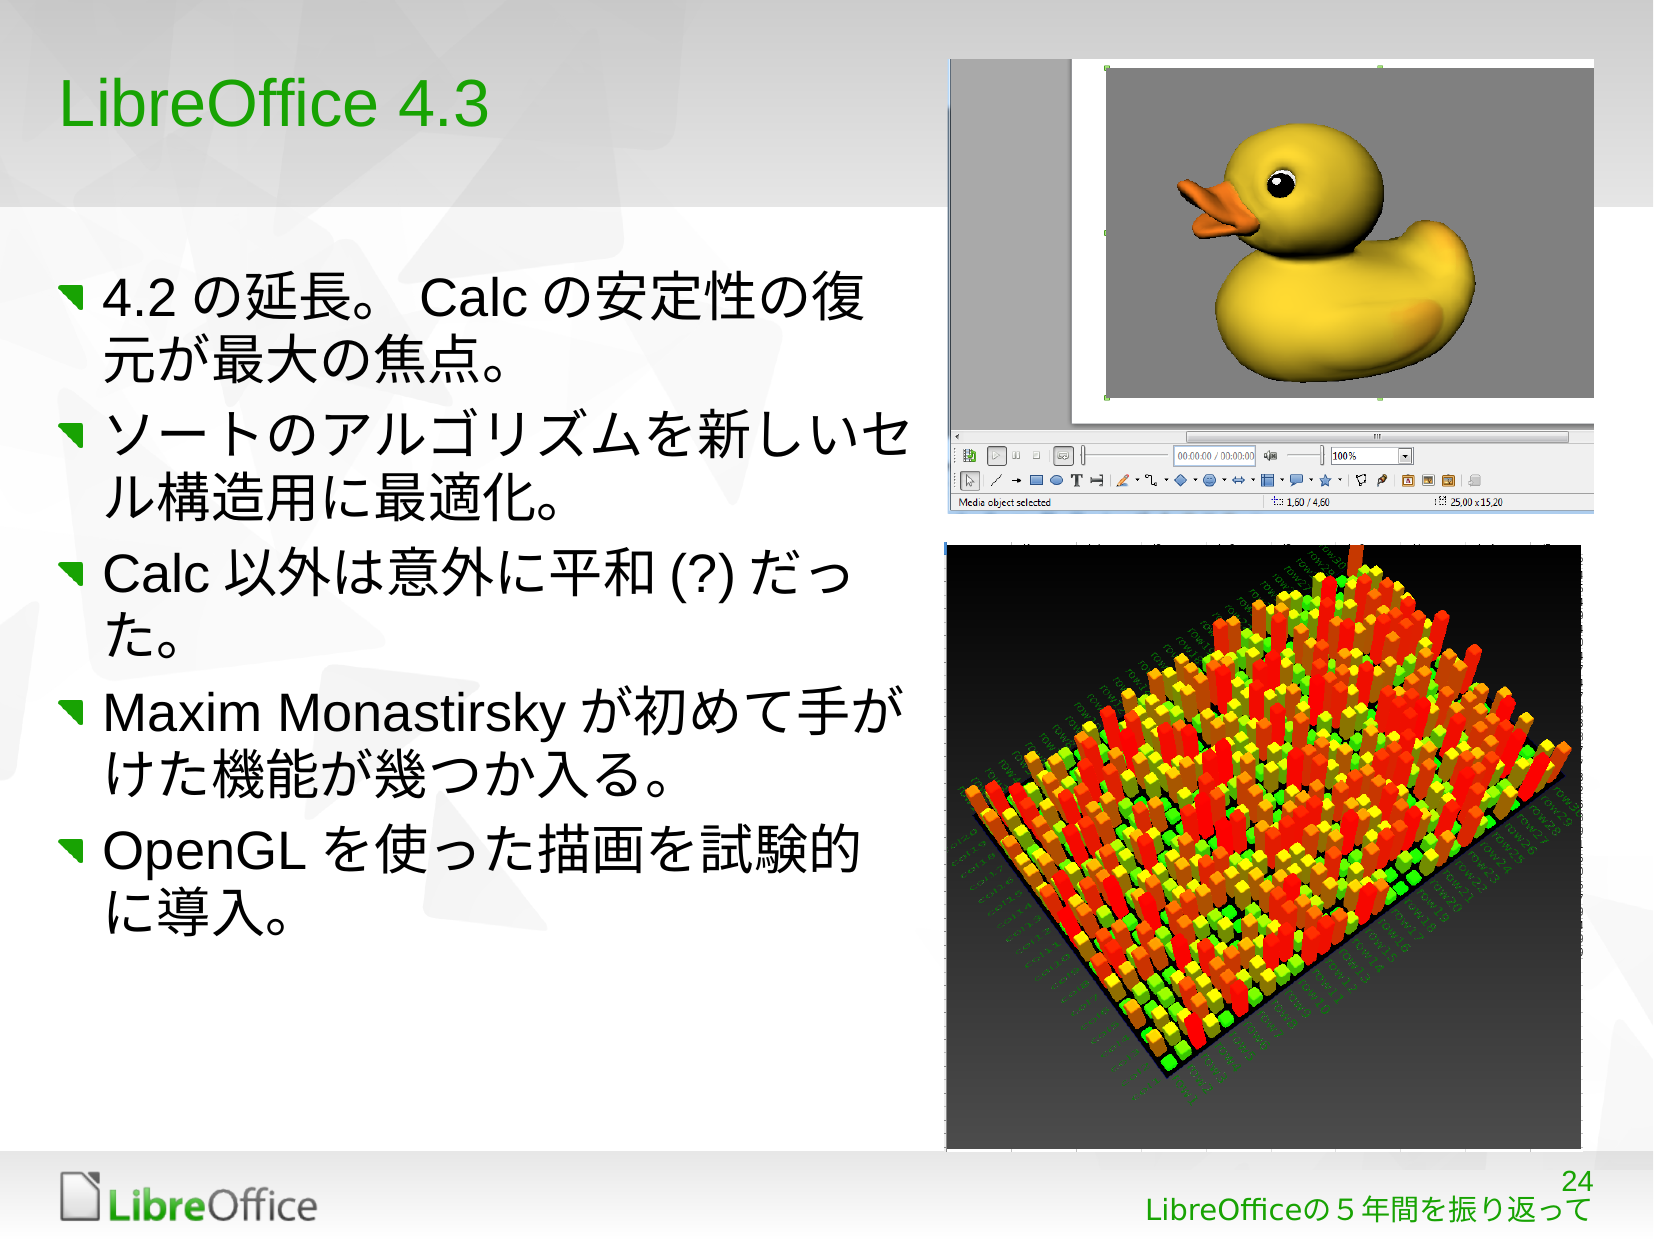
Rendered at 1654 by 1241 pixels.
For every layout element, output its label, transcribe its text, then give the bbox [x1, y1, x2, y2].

picture [0, 0, 783, 931]
picture [41, 1152, 337, 1241]
picture [947, 59, 1594, 514]
title LibreOffice 4.3 [58, 29, 1594, 178]
list 4.2の延長。Calcの安定性の復元が最大の焦点。 ソートのアルゴリズムを新しいセル構造用に最適化。 Calc以外は意外に平和(?)だった。 Maxim Monastirskyが初めて手がけた機能が幾つか入る。 OpenGLを使った描画を試験的に導入。 [58, 265, 916, 986]
picture [915, 542, 1653, 1170]
